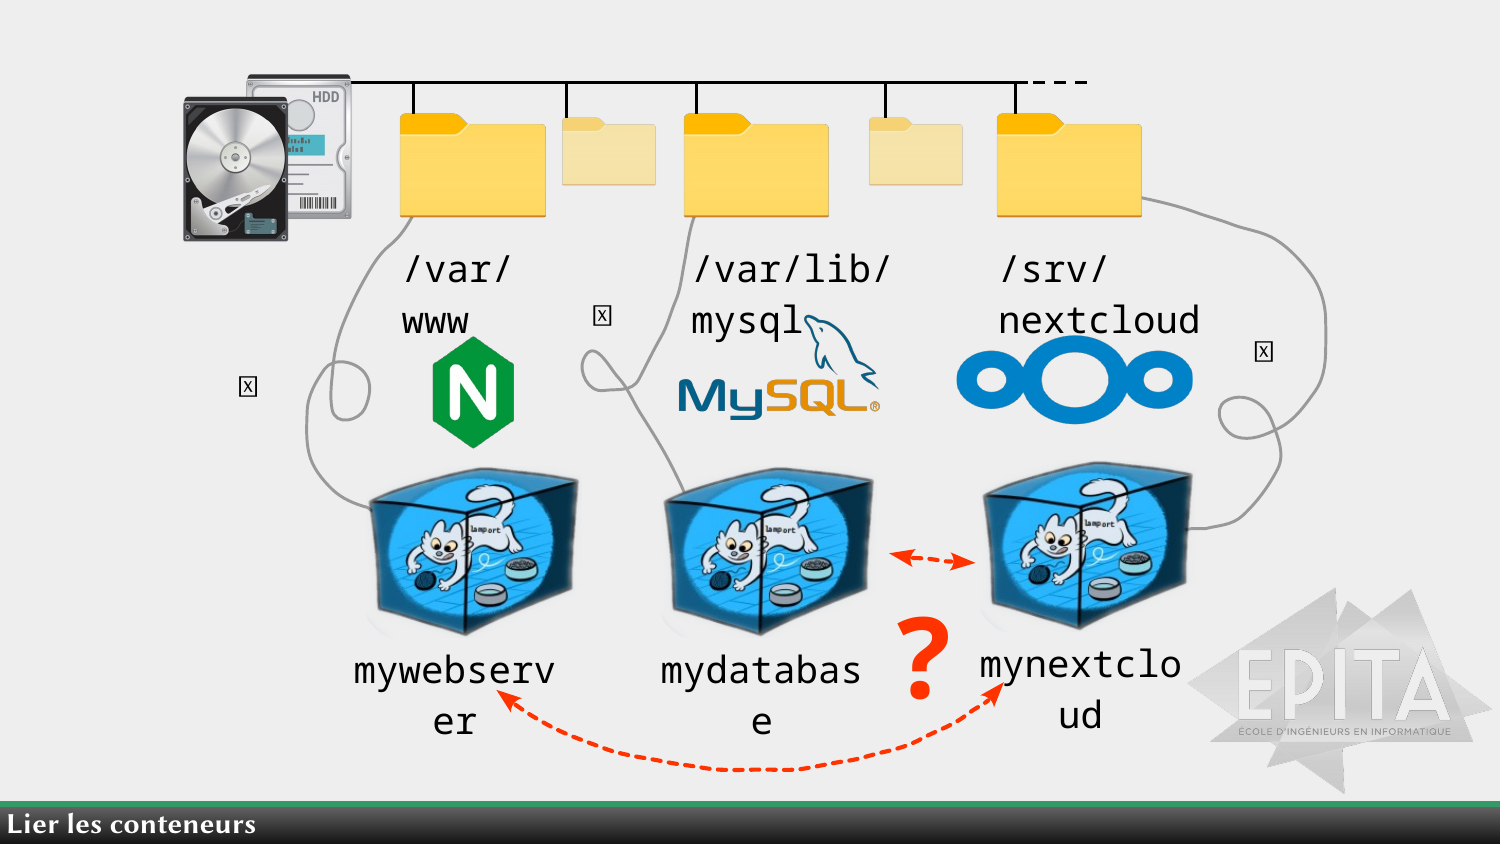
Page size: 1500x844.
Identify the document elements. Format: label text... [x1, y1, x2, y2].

picture [366, 466, 582, 638]
picture [956, 307, 1193, 378]
picture [862, 98, 969, 205]
text_box /srv/nextcloud [998, 236, 1288, 286]
picture [438, 318, 442, 330]
picture [986, 82, 1152, 249]
picture [678, 314, 880, 420]
picture [719, 314, 730, 330]
title Lier les conteneurs [5, 801, 1075, 844]
picture [415, 318, 419, 330]
picture [179, 70, 355, 245]
picture [673, 82, 839, 249]
text_box ✅ [236, 359, 284, 414]
picture [404, 318, 543, 462]
picture [661, 466, 877, 638]
picture [1142, 364, 1174, 392]
picture [460, 318, 464, 330]
picture [980, 460, 1492, 794]
picture [1040, 350, 1111, 408]
text_box mynextcloud [968, 631, 1193, 682]
text_box ✅ [1252, 324, 1300, 378]
text_box mywebserver [342, 637, 567, 688]
text_box ? [891, 586, 957, 724]
text_box ✅ [590, 289, 638, 343]
picture [956, 386, 1193, 449]
text_box /var/www [401, 236, 567, 286]
picture [976, 366, 1008, 393]
text_box /var/lib/mysql [690, 236, 969, 286]
text_box mydatabase [649, 637, 875, 688]
picture [389, 82, 662, 249]
picture [764, 315, 774, 331]
